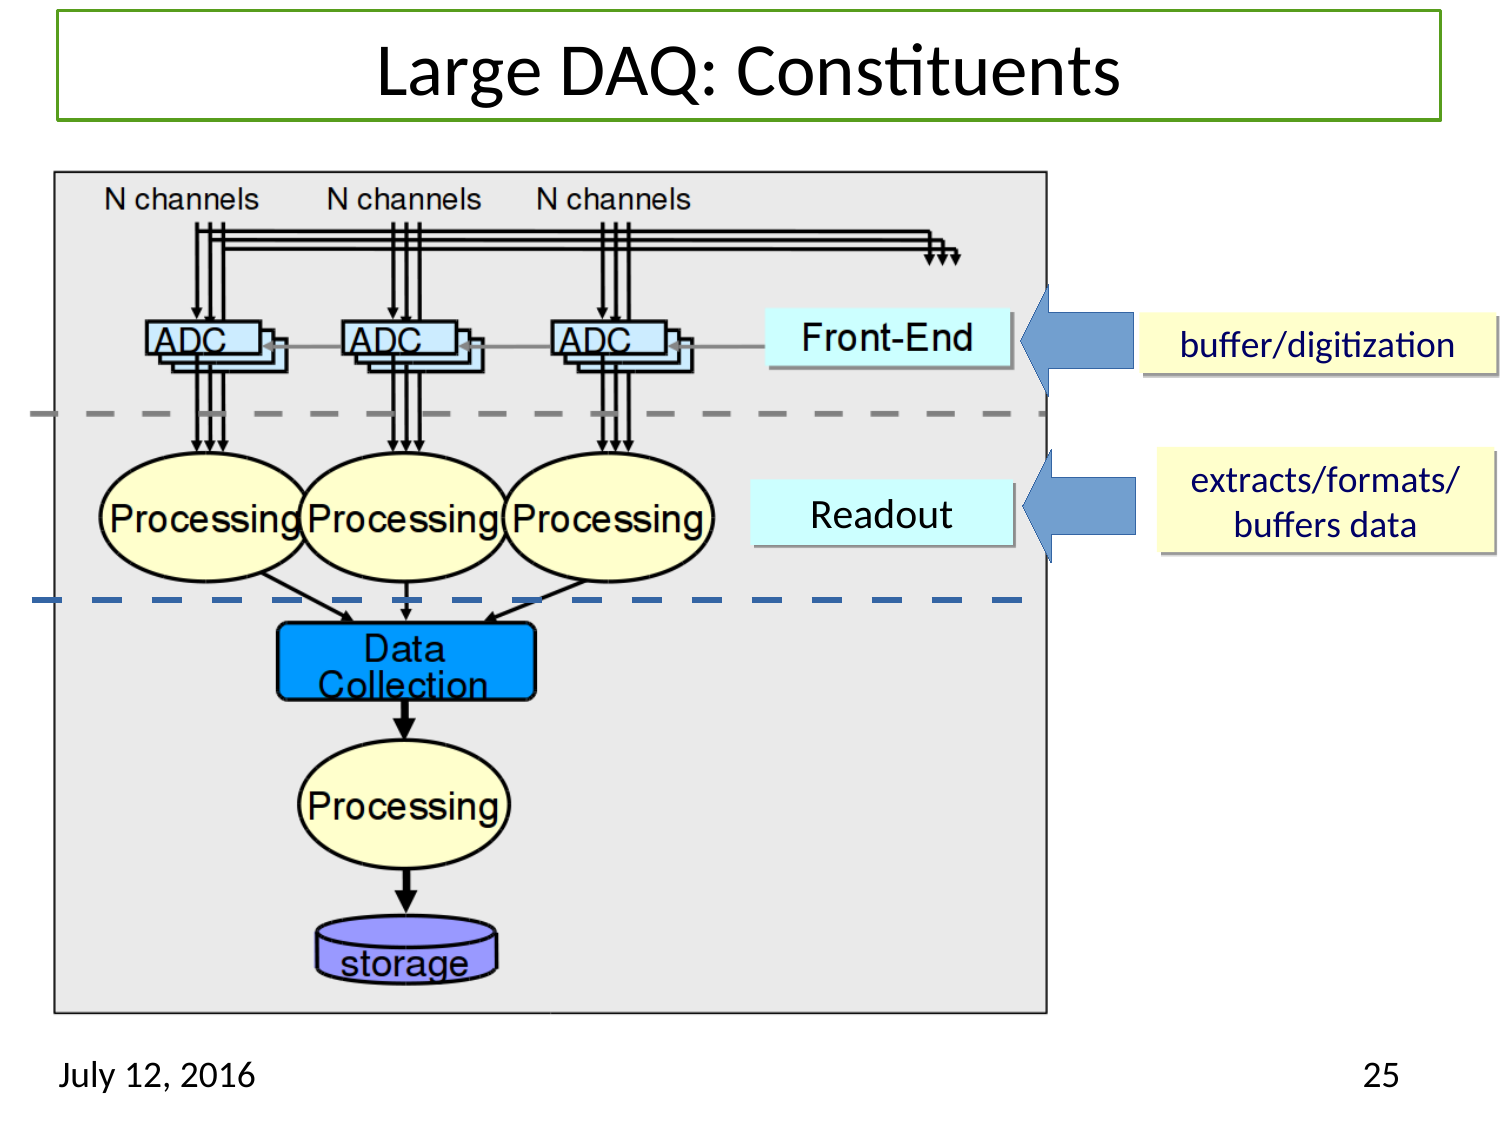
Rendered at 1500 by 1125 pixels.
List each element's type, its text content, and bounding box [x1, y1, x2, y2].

text_box [1020, 284, 1134, 397]
text_box [1022, 449, 1136, 563]
text_box Readout [750, 479, 1013, 545]
text_box extracts/formats/ buffers data [1156, 446, 1495, 553]
text_box buffer/digitization [1139, 312, 1497, 373]
picture [10, 139, 1082, 1040]
title Large DAQ: Constituents [57, 10, 1441, 121]
